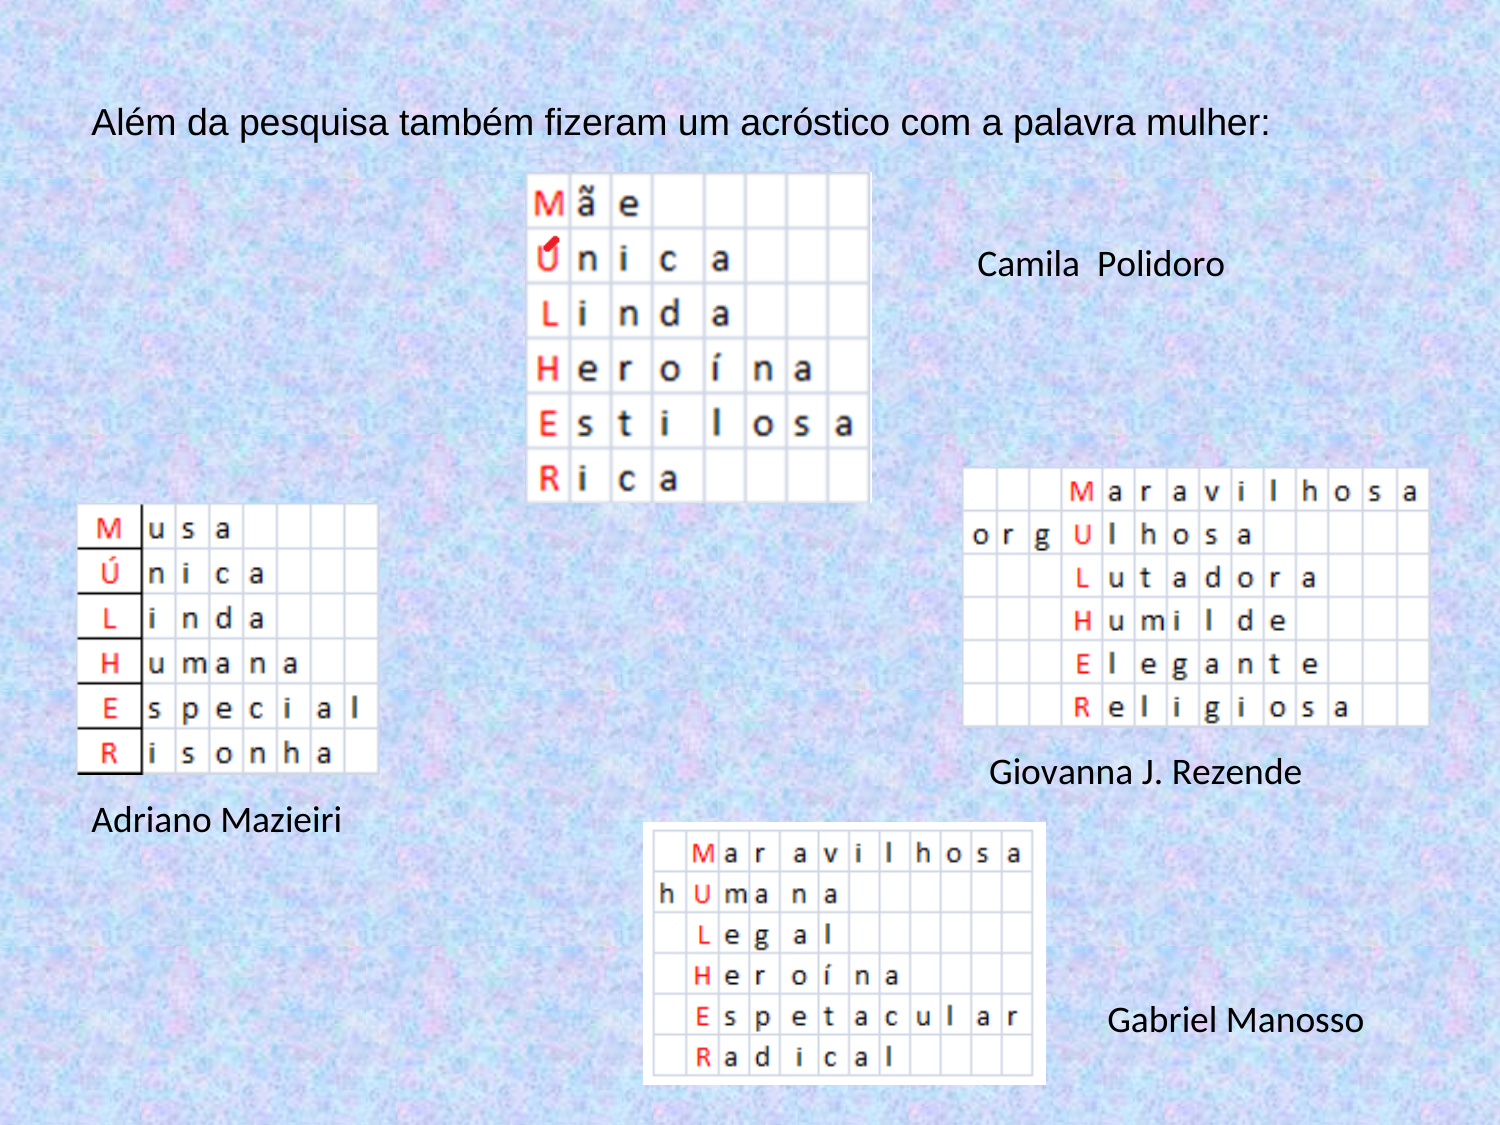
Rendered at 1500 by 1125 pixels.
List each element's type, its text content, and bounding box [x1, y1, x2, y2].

text_box Além da pesquisa também fizeram um acróstico com a palavra mulher: [76, 90, 1400, 196]
text_box Adriano Mazieiri [76, 786, 550, 848]
text_box Camila Polidoro [962, 231, 1317, 293]
text_box Giovanna J. Rezende [974, 739, 1424, 801]
text_box Gabriel Manosso [1092, 987, 1388, 1049]
picture [0, 0, 1500, 1125]
